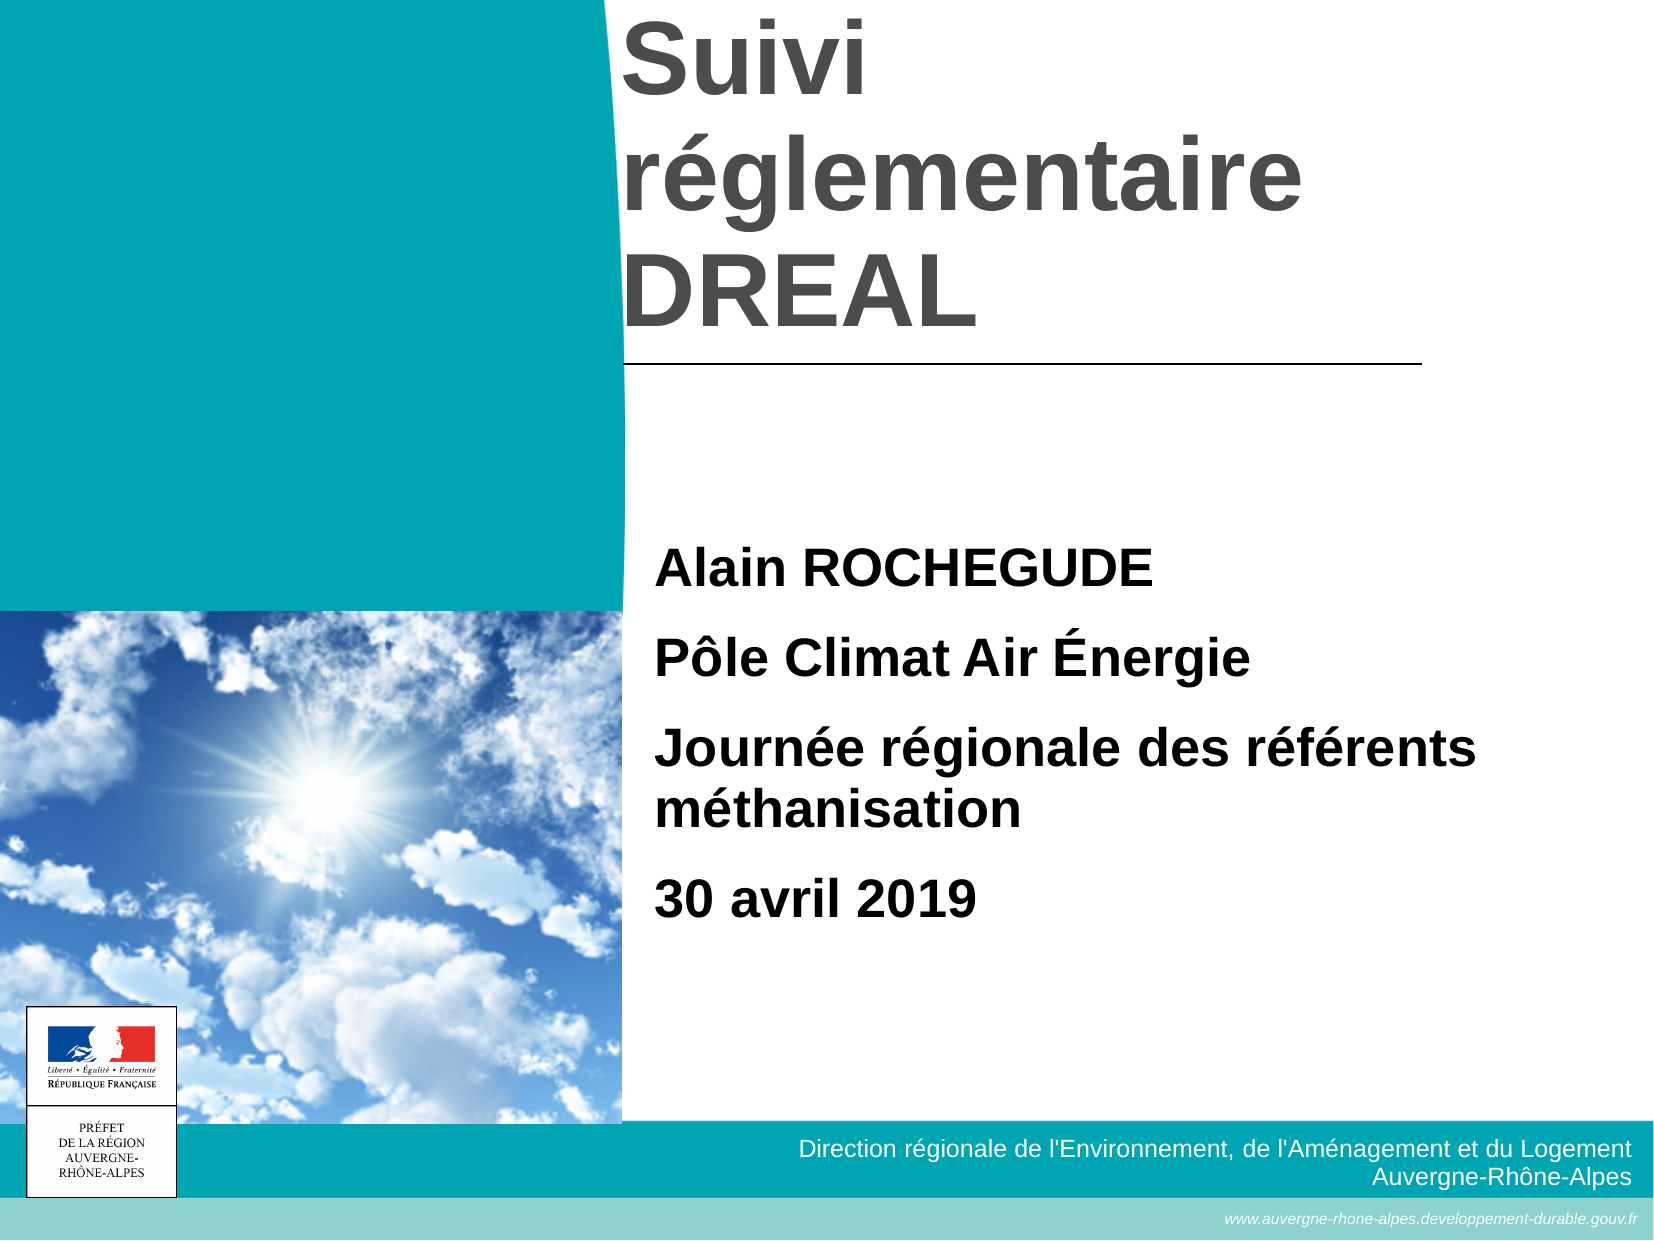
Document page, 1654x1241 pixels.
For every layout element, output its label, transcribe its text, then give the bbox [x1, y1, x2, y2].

title Suivi réglementaire DREAL [620, 0, 1565, 349]
subtitle Alain ROCHEGUDE Pôle Climat Air Énergie Journée régionale des référents méthanisation 30 avril 2019 [654, 537, 1612, 929]
picture [0, 0, 1654, 1240]
